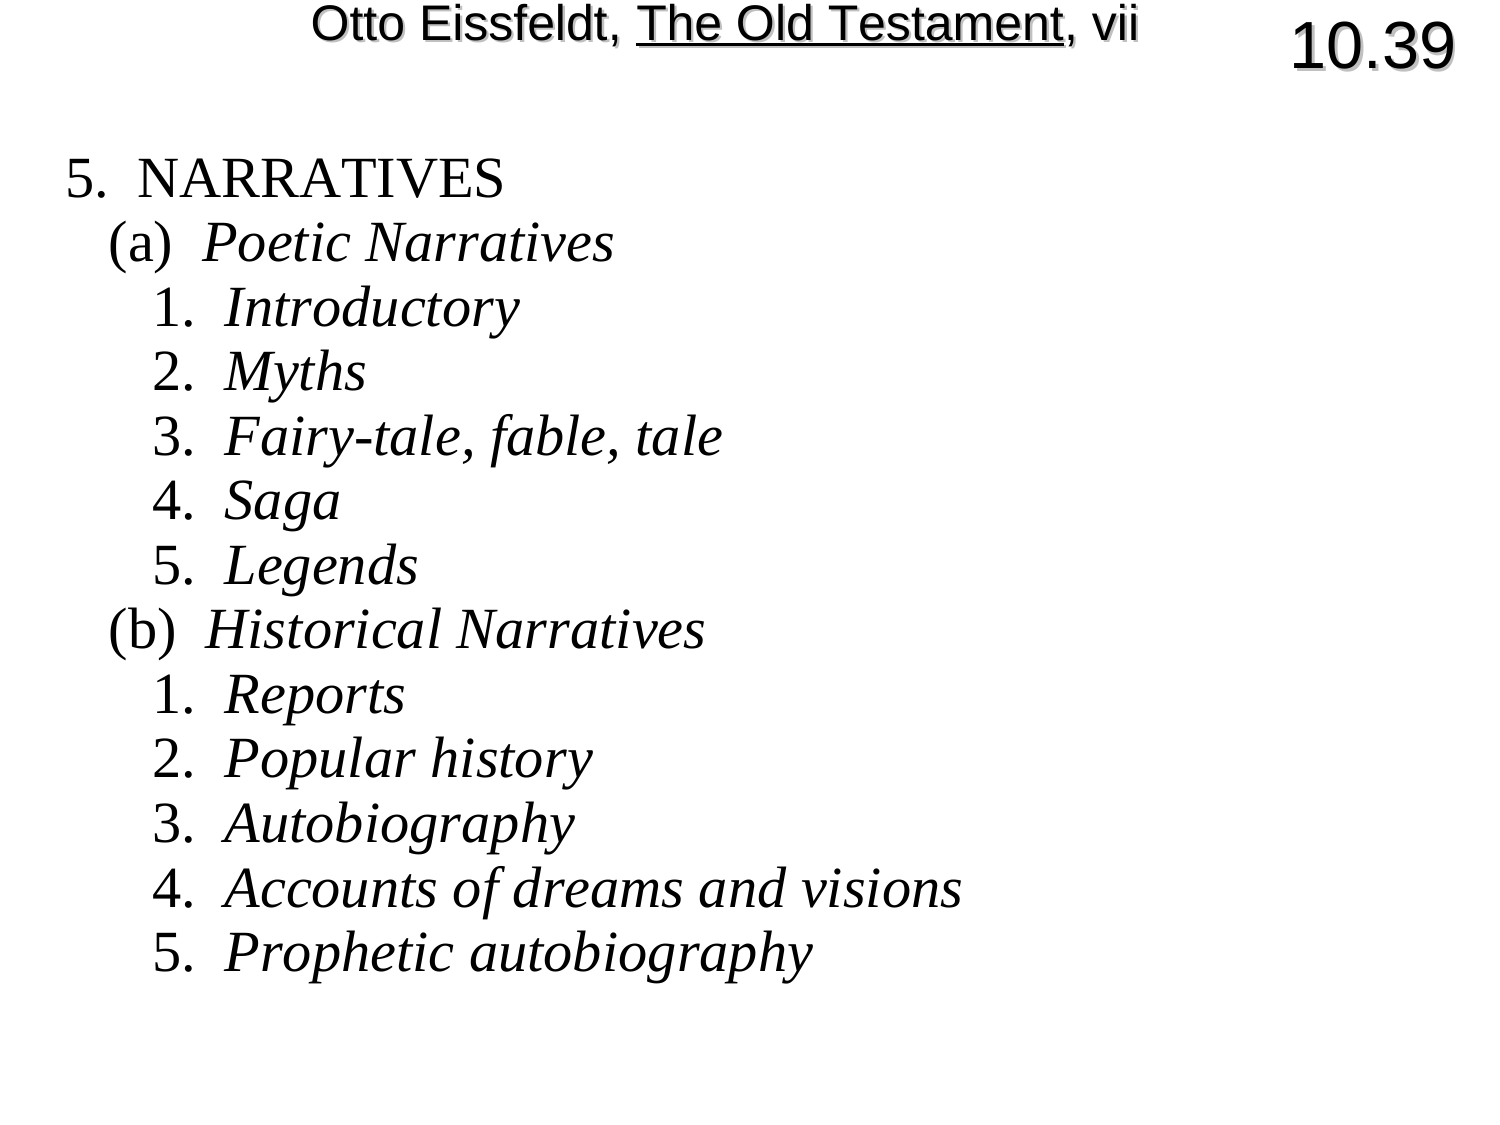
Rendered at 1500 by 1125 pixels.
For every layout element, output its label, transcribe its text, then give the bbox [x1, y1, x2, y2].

text_box 10.39 [1275, 0, 1500, 91]
text_box 5. NARRATIVES (a) Poetic Narratives 1. Introductory 2. Myths 3. Fairy-tale, fable, tale 4. Saga 5. Legends (b) Historical Narratives 1. Reports 2. Popular history 3. Autobiography 4. Accounts of dreams and visions 5. Prophetic autobiography [50, 137, 1401, 992]
text_box Otto Eissfeldt, The Old Testament, vii [212, 0, 1238, 59]
